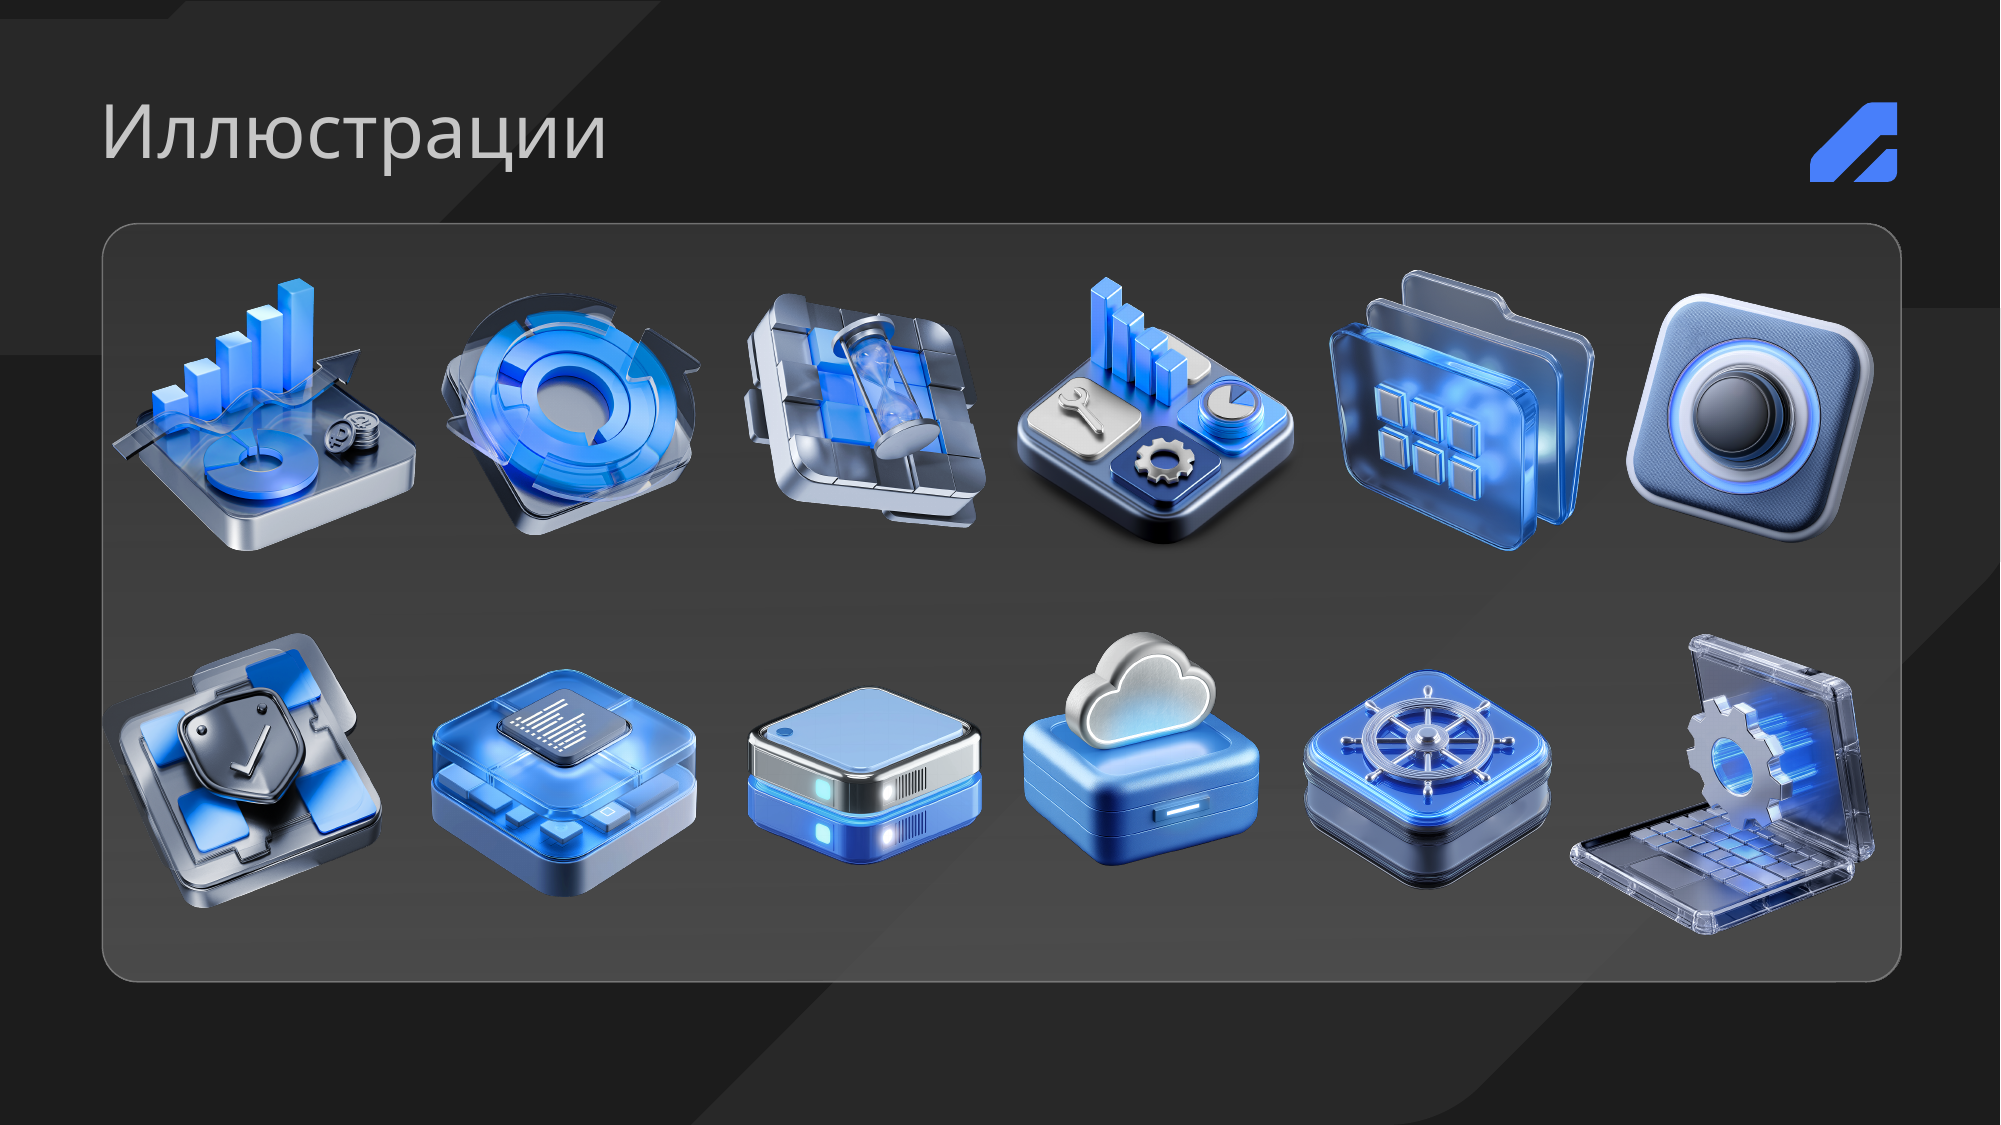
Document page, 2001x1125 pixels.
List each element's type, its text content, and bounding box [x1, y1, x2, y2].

picture [102, 633, 382, 908]
picture [744, 293, 986, 528]
picture [441, 293, 701, 535]
picture [1021, 628, 1261, 869]
picture [1303, 669, 1552, 890]
picture [1006, 267, 1304, 554]
picture [112, 278, 416, 551]
picture [1568, 633, 1877, 936]
picture [431, 669, 697, 897]
text_box [102, 223, 1902, 982]
picture [743, 653, 986, 897]
picture [1329, 270, 1595, 551]
picture [1626, 293, 1874, 543]
title Иллюстрации [84, 86, 1810, 179]
